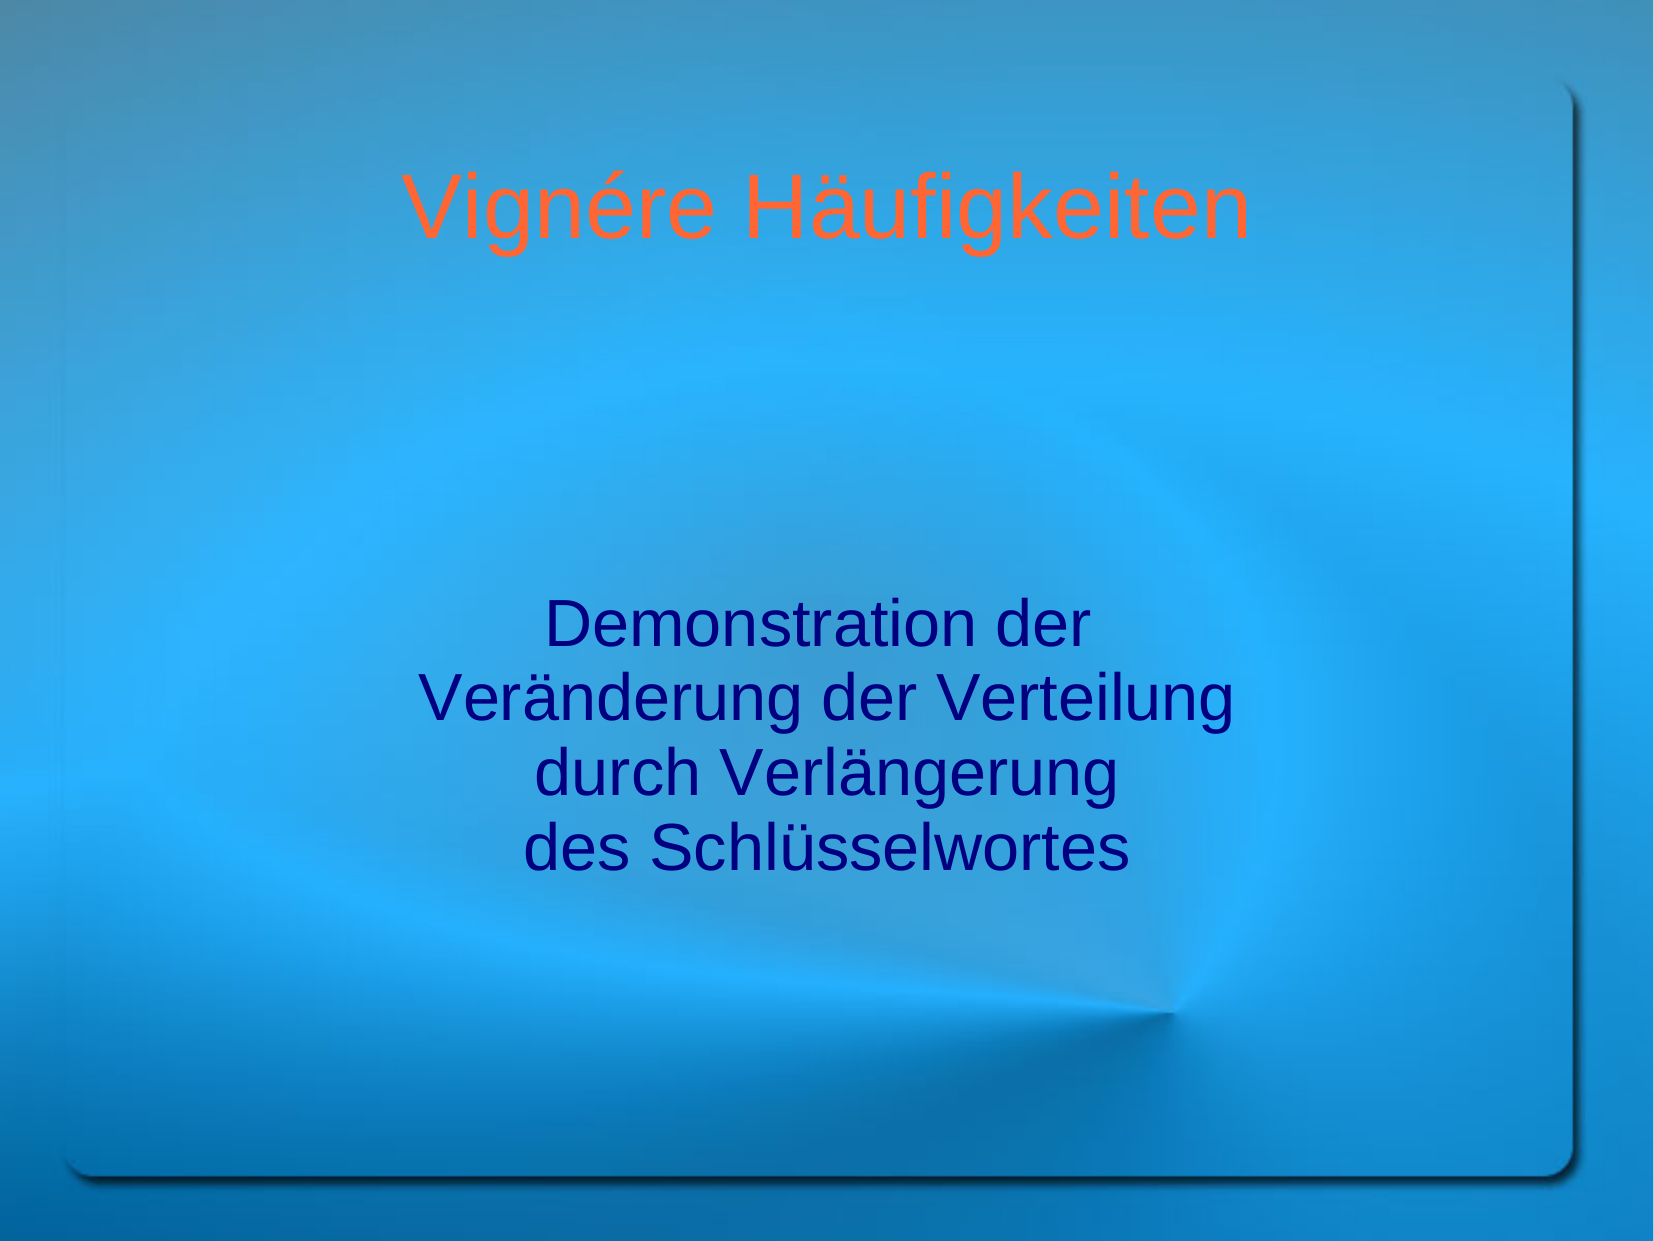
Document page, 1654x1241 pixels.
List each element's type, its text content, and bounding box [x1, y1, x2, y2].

subtitle Demonstration der Veränderung der Verteilung durch Verlängerung des Schlüsselwortes [121, 379, 1534, 1091]
picture [0, 0, 1654, 1241]
title Vignére Häufigkeiten [121, 102, 1534, 311]
